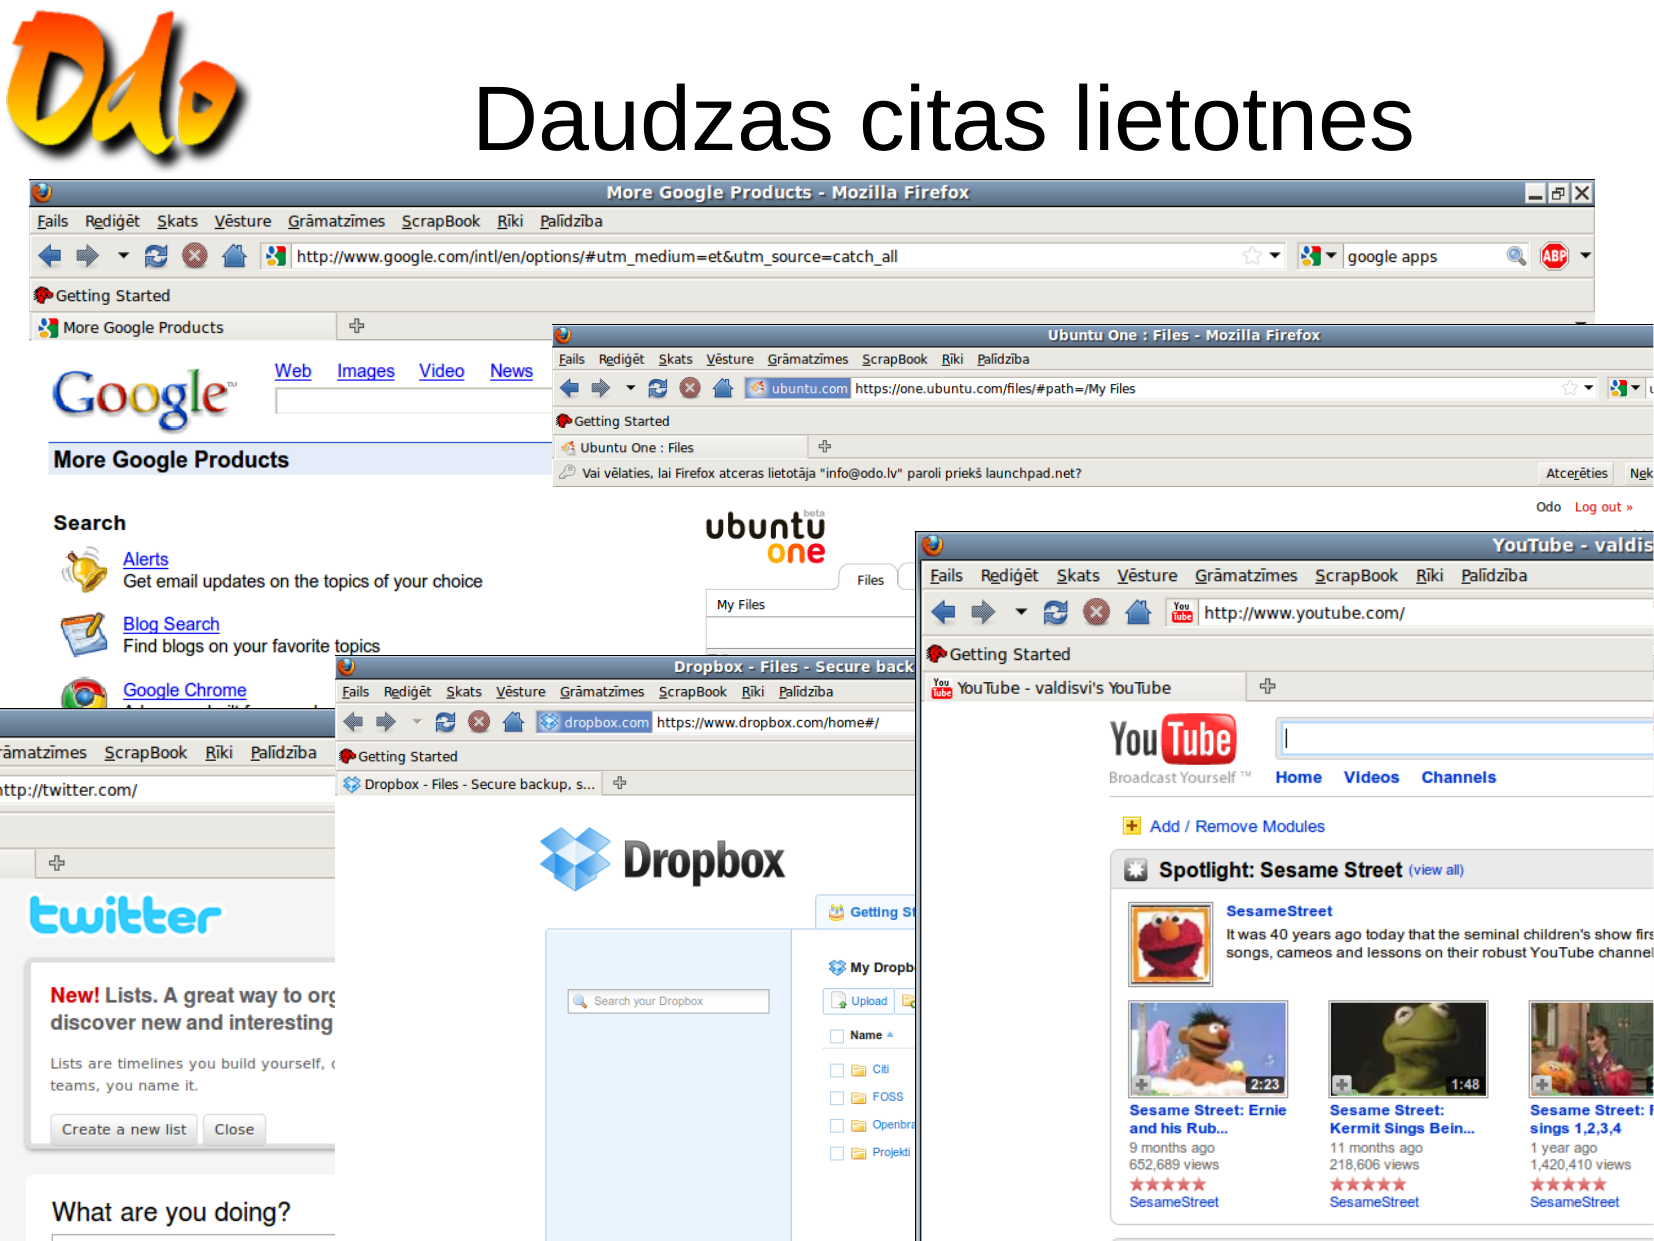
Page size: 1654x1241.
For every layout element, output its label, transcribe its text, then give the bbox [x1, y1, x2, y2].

picture [0, 179, 1654, 1241]
title Daudzas citas lietotnes [236, 70, 1654, 174]
picture [5, 6, 263, 178]
